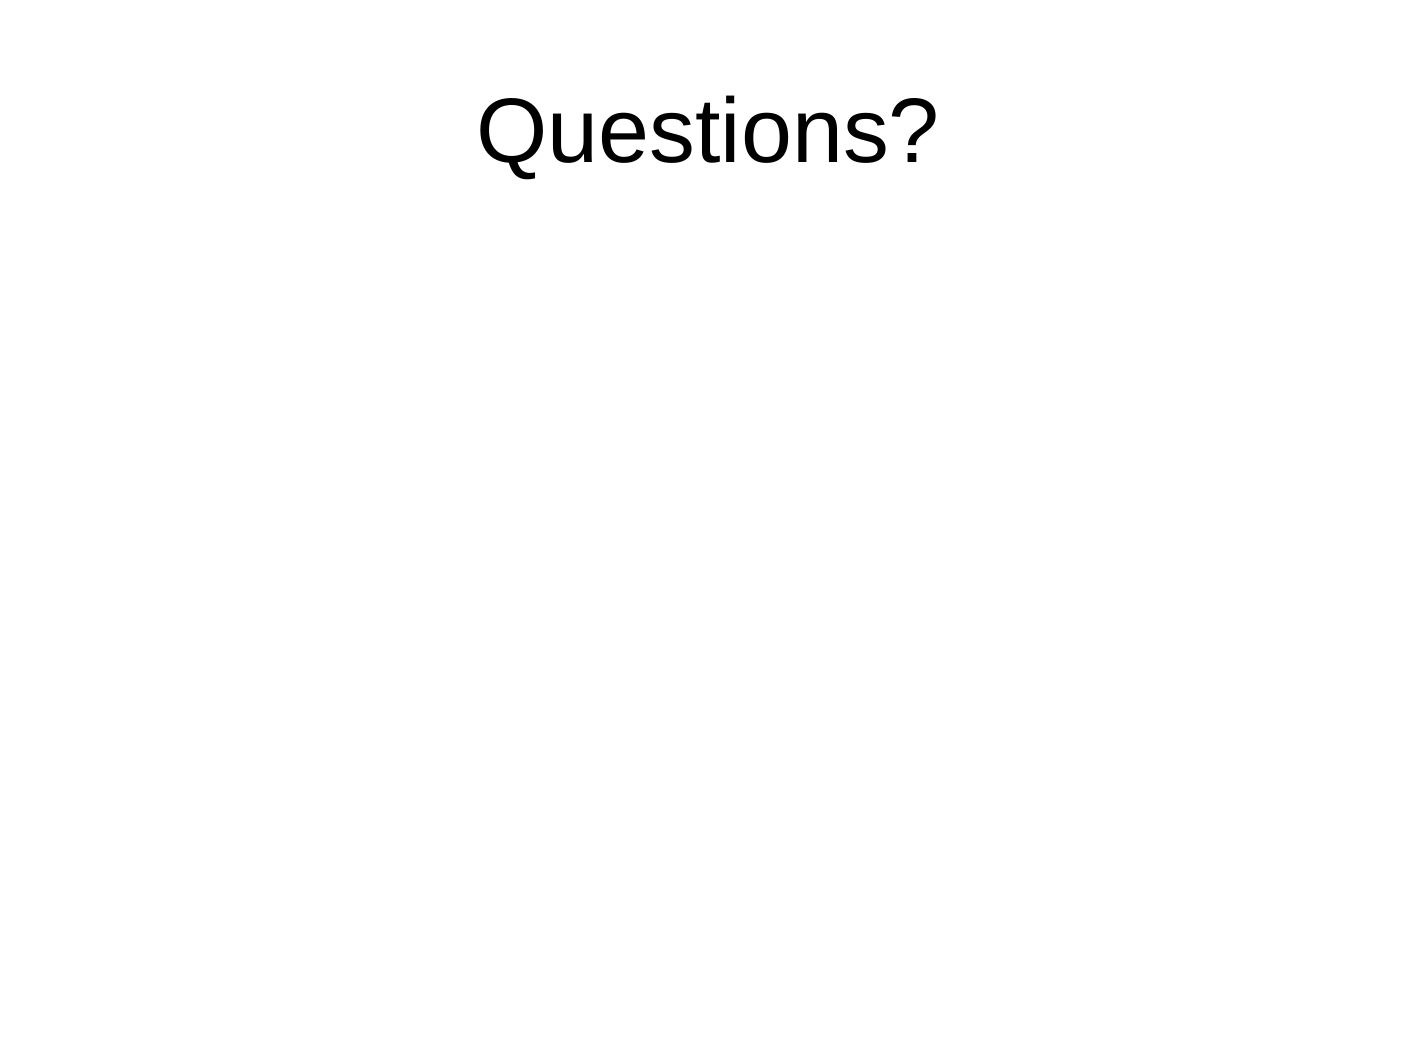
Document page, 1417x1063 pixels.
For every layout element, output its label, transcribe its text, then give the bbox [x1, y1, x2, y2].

title Questions? [70, 49, 1346, 213]
